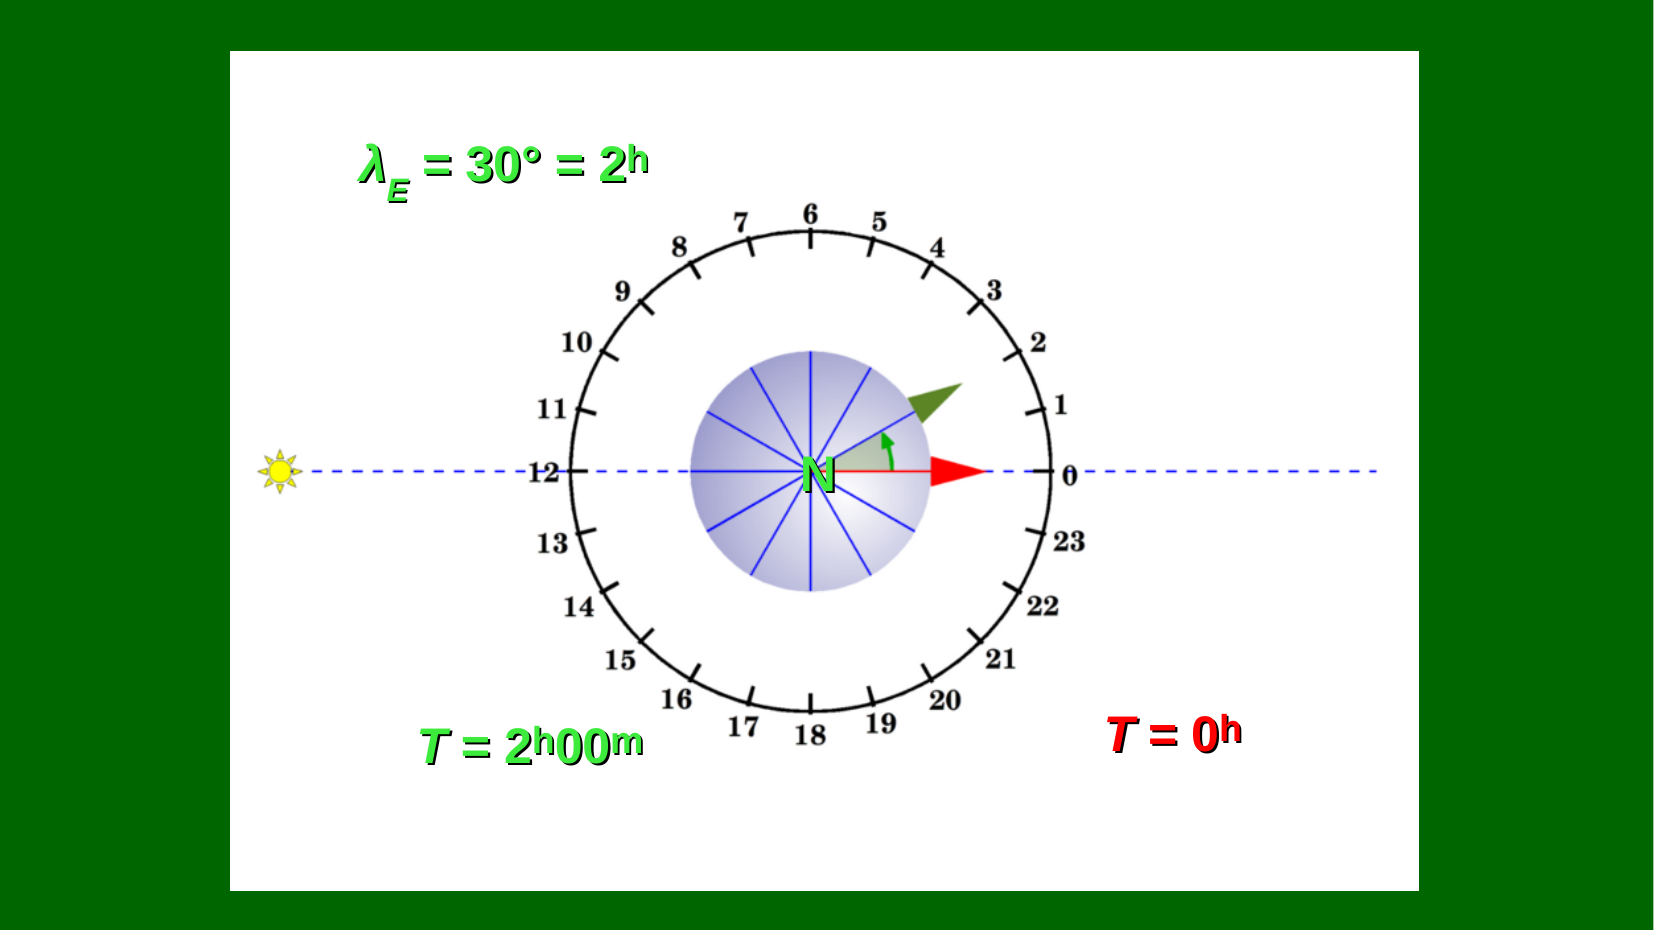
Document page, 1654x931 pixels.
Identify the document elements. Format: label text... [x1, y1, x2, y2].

text_box T = 0h [1088, 699, 1257, 770]
text_box T = 2h00m [401, 710, 659, 782]
text_box N [784, 438, 851, 510]
picture [230, 51, 1419, 892]
text_box λE = 30° = 2h [344, 129, 664, 216]
